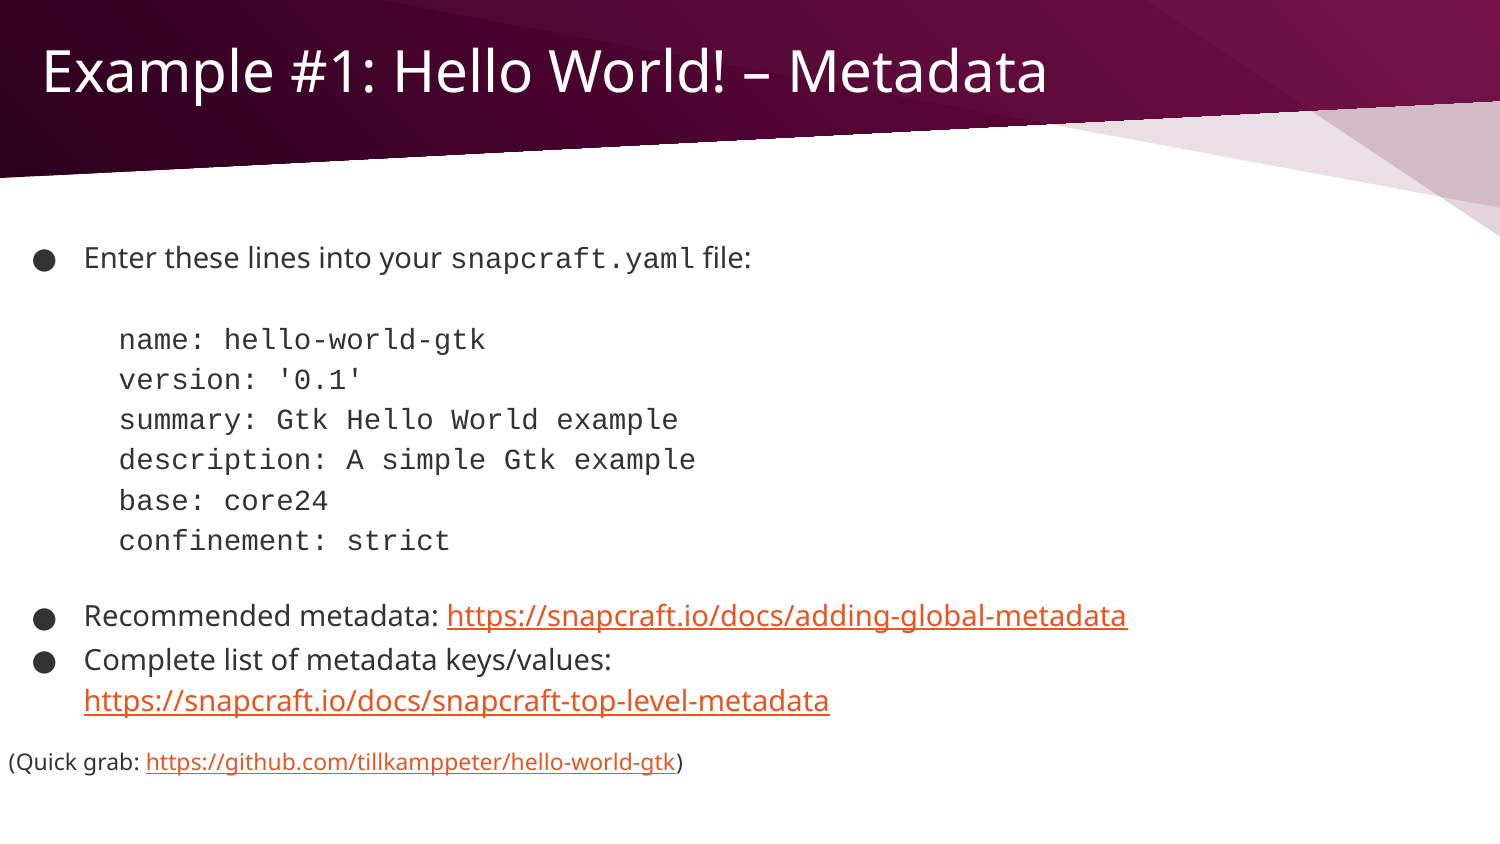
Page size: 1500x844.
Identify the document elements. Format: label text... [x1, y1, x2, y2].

list Enter these lines into your snapcraft.yaml file: name: hello-world-gtk version: '0.1' summary: Gtk Hello World example description: A simple Gtk example base: core24 confinement: strict Recommended metadata: https://snapcraft.io/docs/adding-global-metadata Complete list of metadata keys/values: https://snapcraft.io/docs/snapcraft-top-level-metadata (Quick grab: https://github.com/tillkamppeter/hello-world-gtk) [0, 229, 1287, 789]
title Example #1: Hello World! – Metadata [41, 5, 1336, 134]
